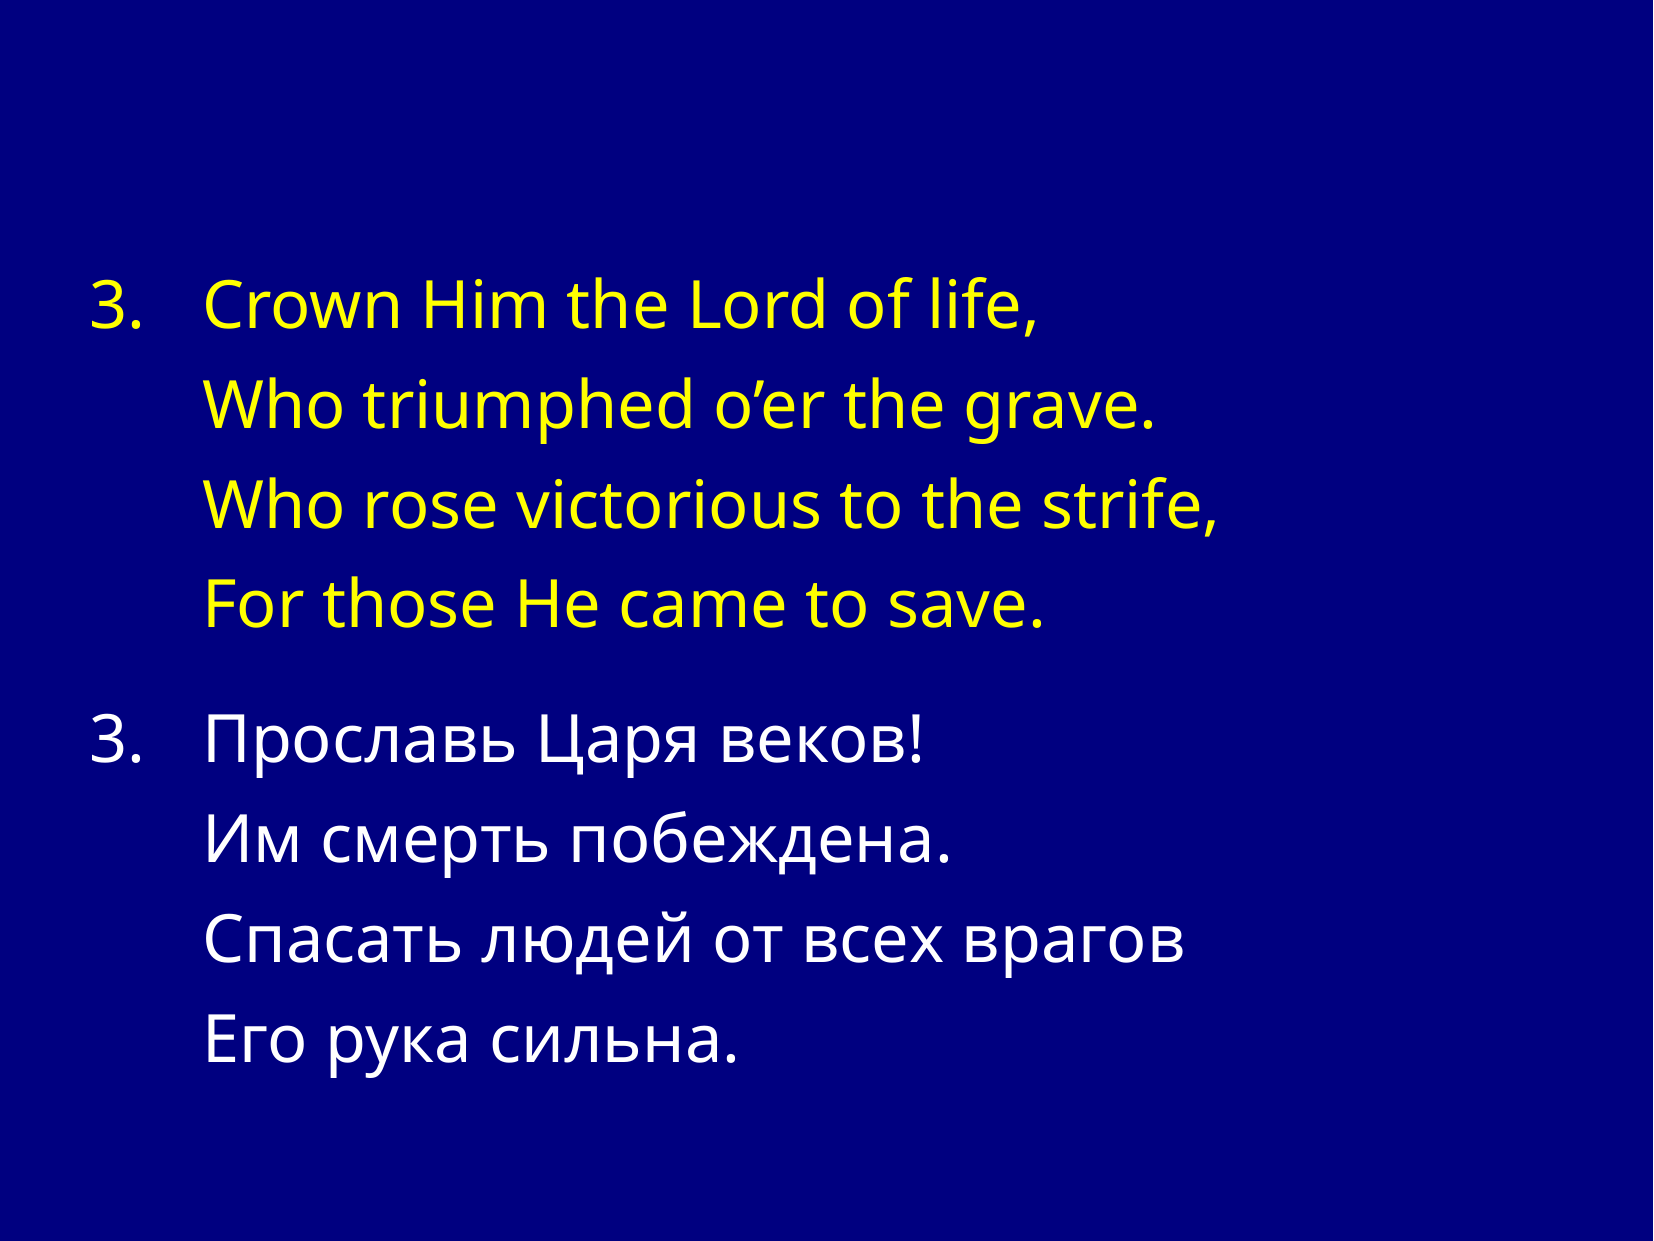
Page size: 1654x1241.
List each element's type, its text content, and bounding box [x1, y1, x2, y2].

text_box 3. Прославь Царя веков! Им смерть побеждена. Спасать людей от всех врагов Его рука сильна. [75, 675, 1576, 1163]
text_box 3. Crown Him the Lord of life, Who triumphed o’er the grave. Who rose victorious to the strife, For those He came to save. [75, 150, 1651, 638]
